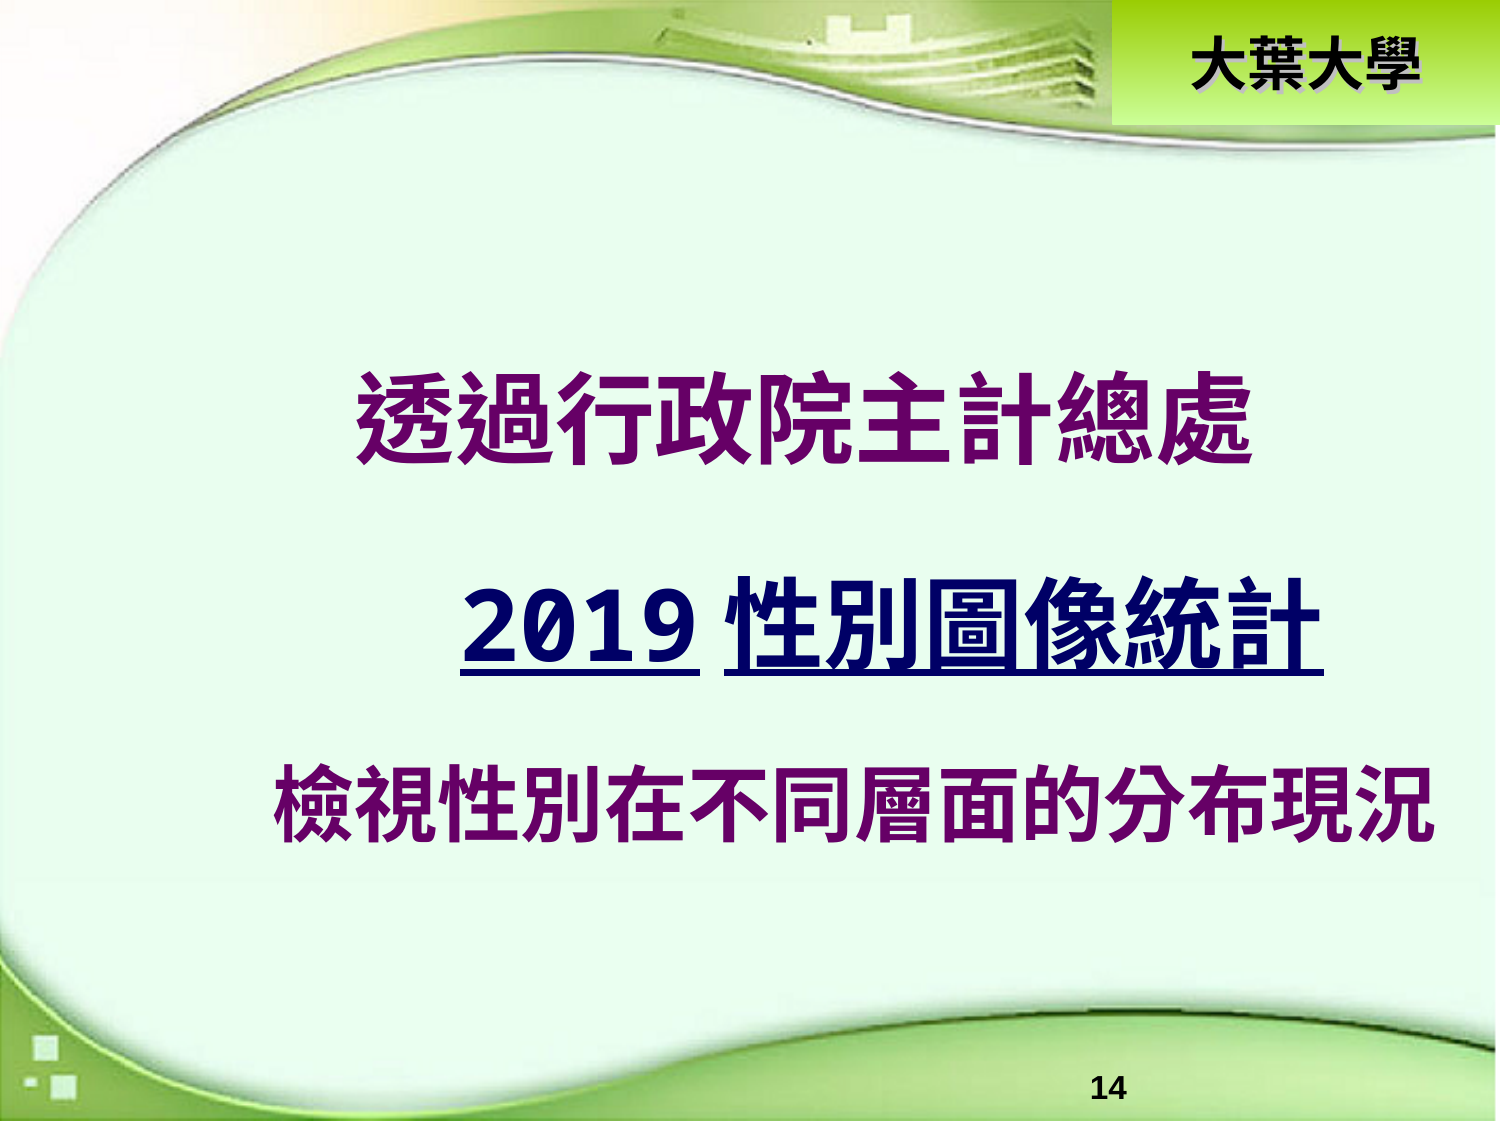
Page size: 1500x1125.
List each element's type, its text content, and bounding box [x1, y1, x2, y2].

text_box 透過行政院主計總處 2019性別圖像統計 檢視性別在不同層面的分布現況 [194, 289, 1471, 965]
